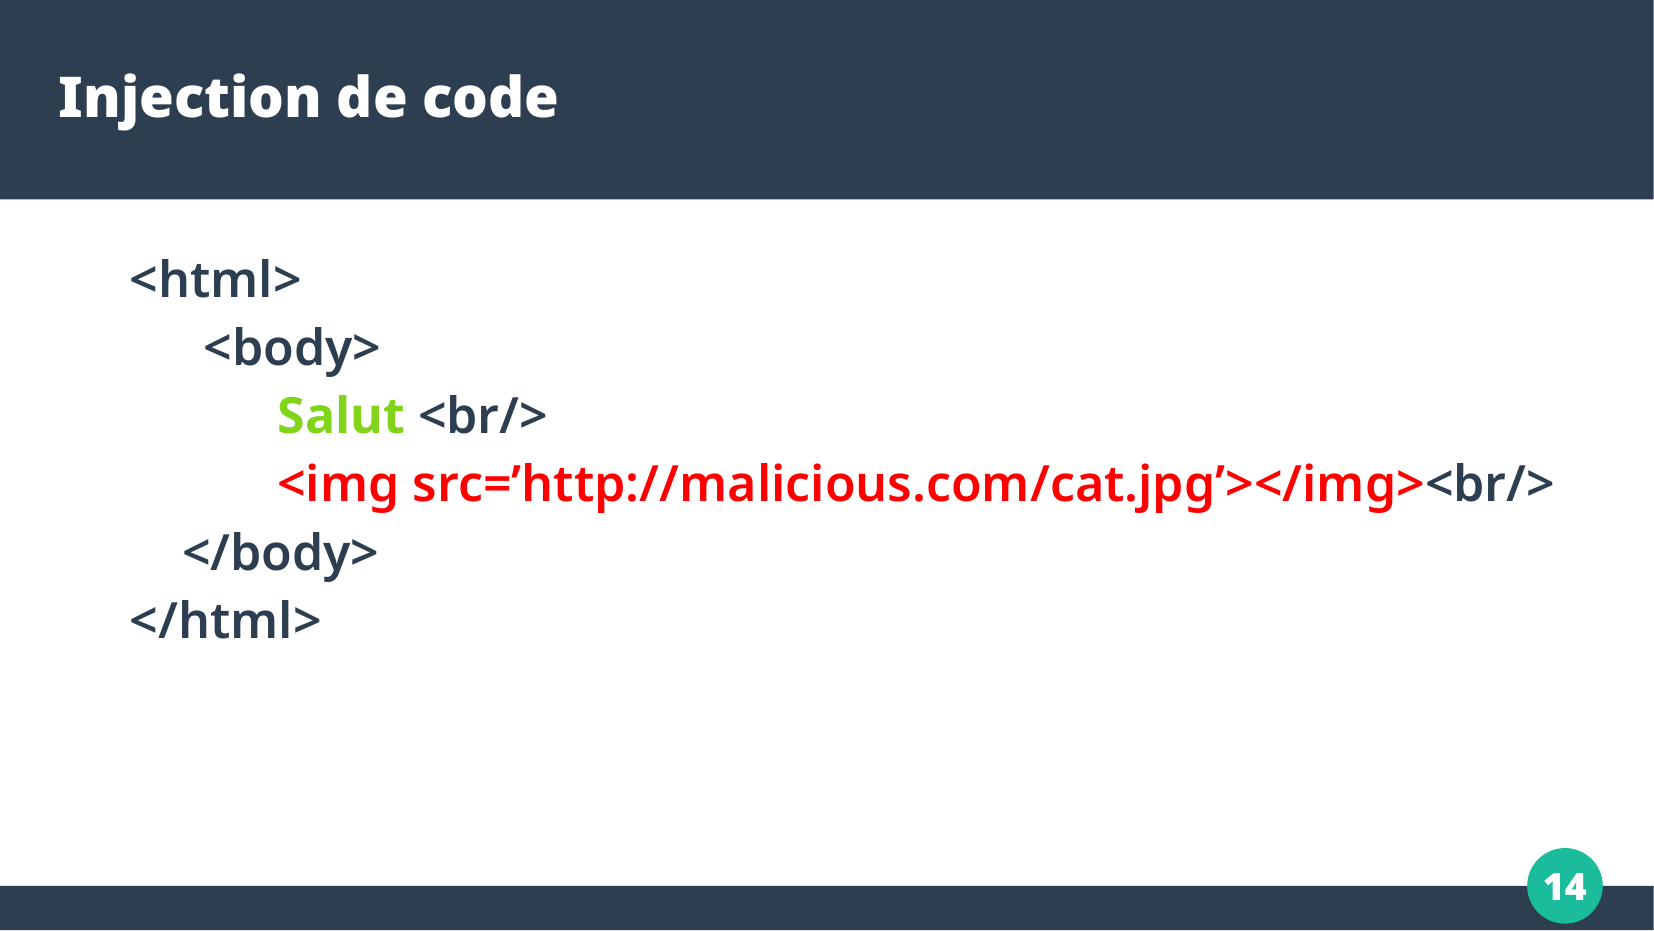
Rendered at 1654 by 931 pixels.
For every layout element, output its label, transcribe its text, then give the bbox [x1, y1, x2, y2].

list <html> <body> Salut <br/> <img src=’http://malicious.com/cat.jpg’></img><br/> </body> </html> [59, 243, 1595, 864]
title Injection de code [59, 37, 1595, 155]
